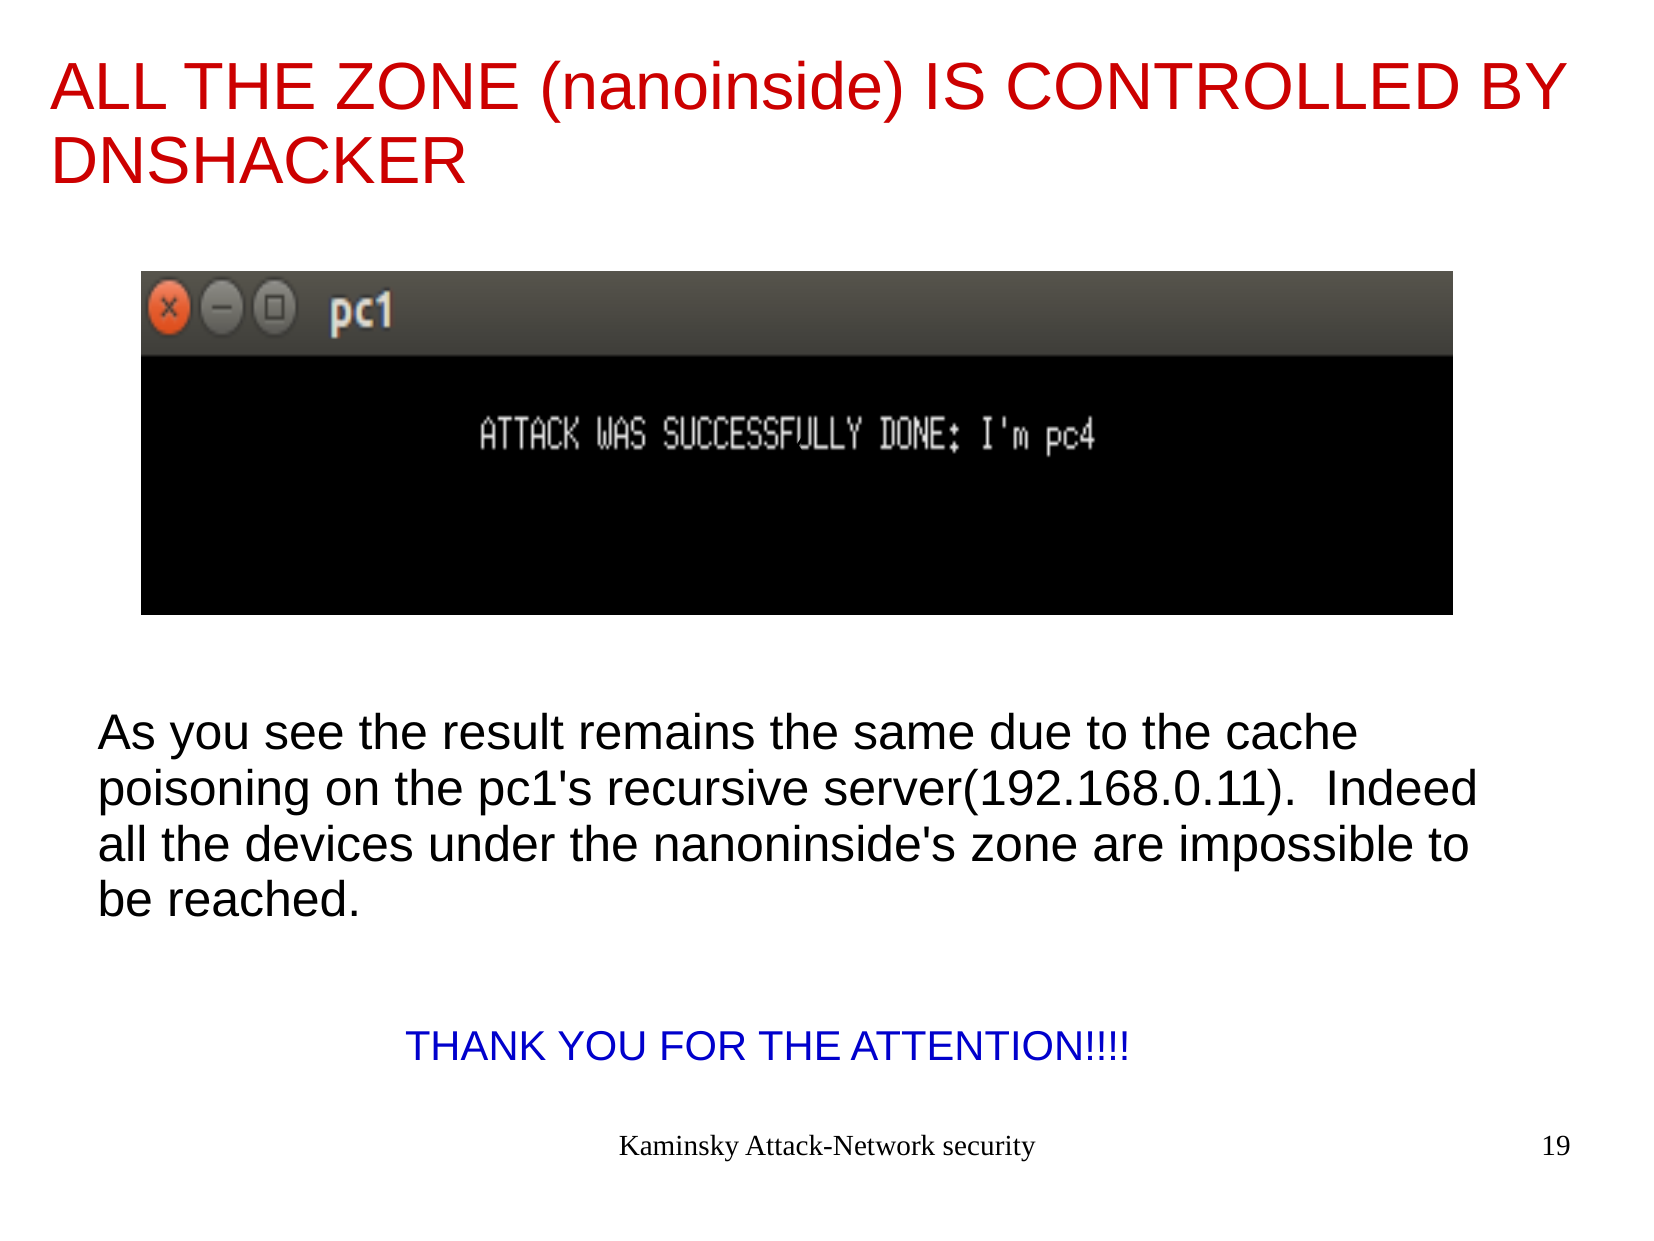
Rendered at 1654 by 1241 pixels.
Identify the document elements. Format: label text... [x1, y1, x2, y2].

picture [141, 271, 1453, 615]
text_box ALL THE ZONE (nanoinside) IS CONTROLLED BY DNSHACKER [35, 41, 1642, 206]
text_box As you see the result remains the same due to the cache poisoning on the pc1's recursive server(192.168.0.11). Indeed all the devices under the nanoninside's zone are impossible to be reached. [47, 696, 1536, 935]
text_box THANK YOU FOR THE ATTENTION!!!! [118, 1015, 1418, 1078]
